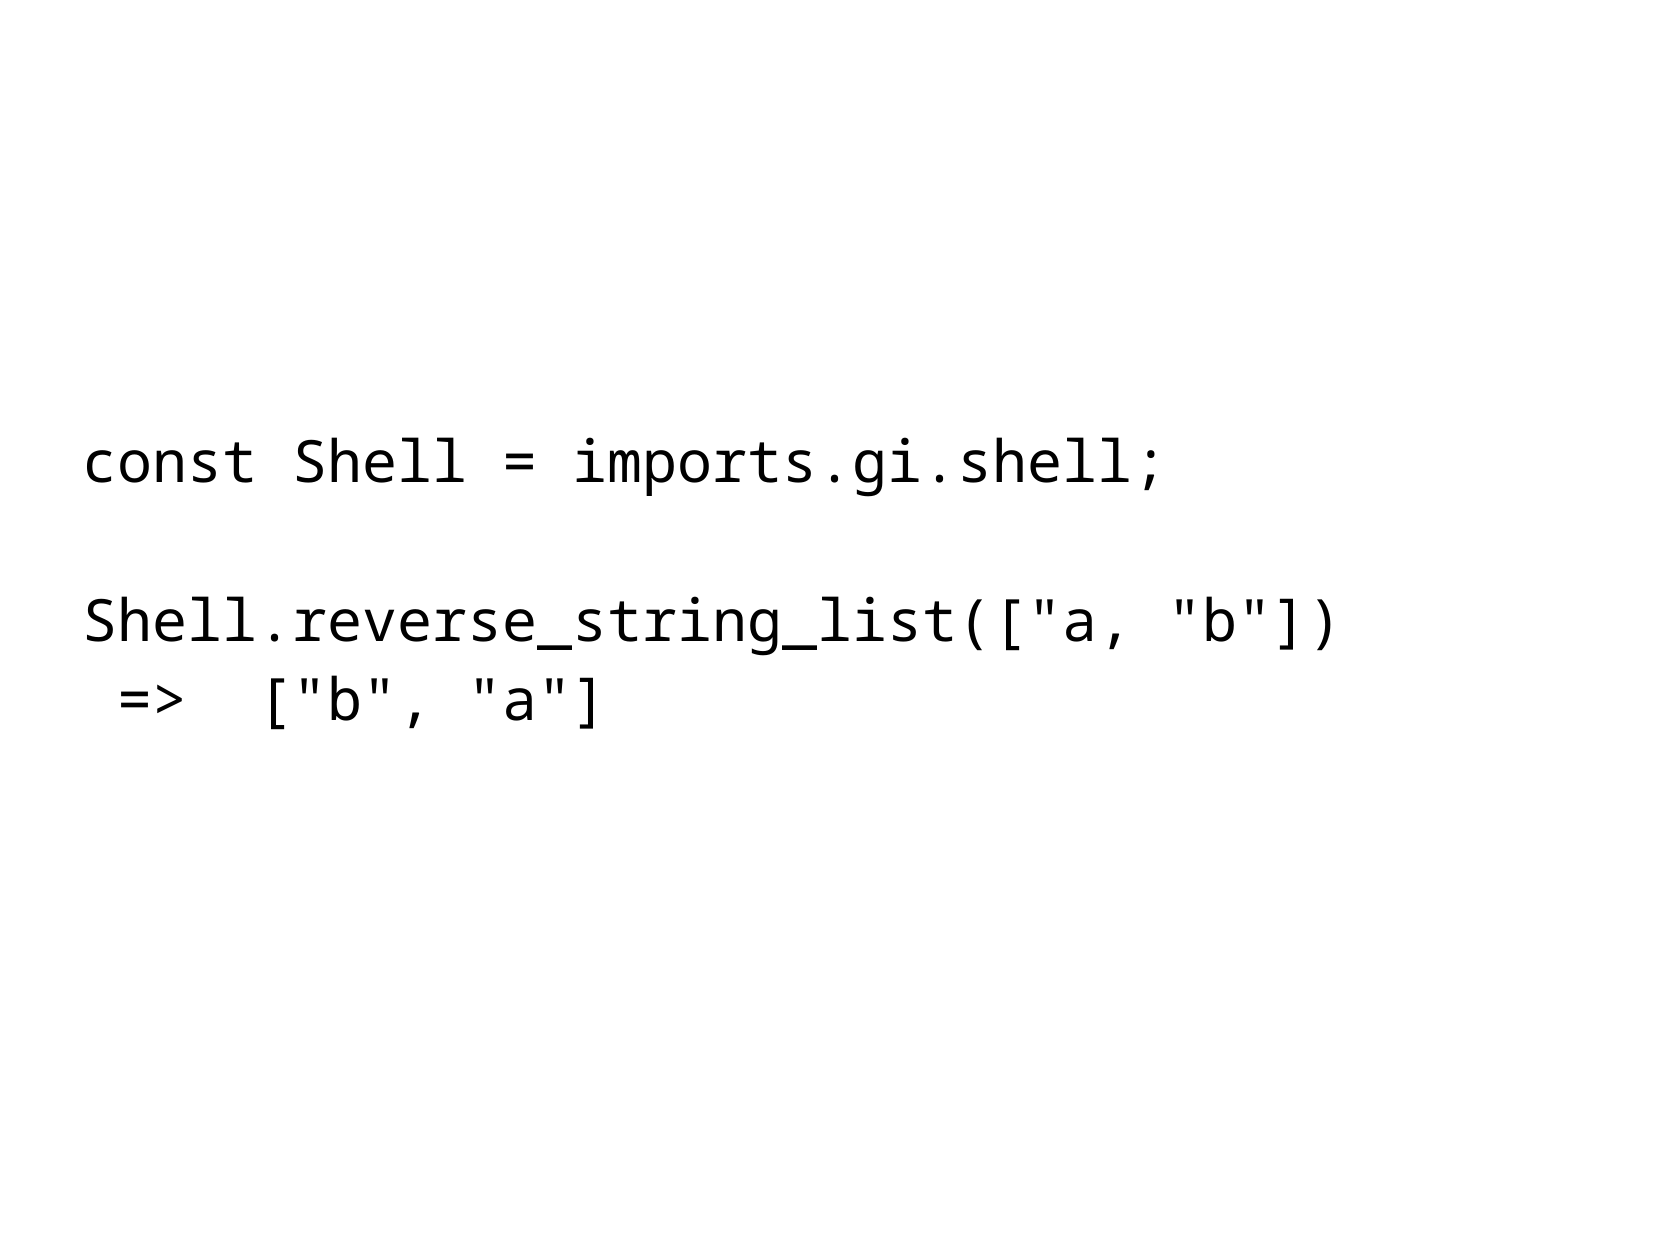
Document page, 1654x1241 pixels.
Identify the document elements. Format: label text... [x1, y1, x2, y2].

text_box const Shell = imports.gi.shell; Shell.reverse_string_list(["a, "b"]) => ["b", "a"] [82, 56, 1571, 1102]
